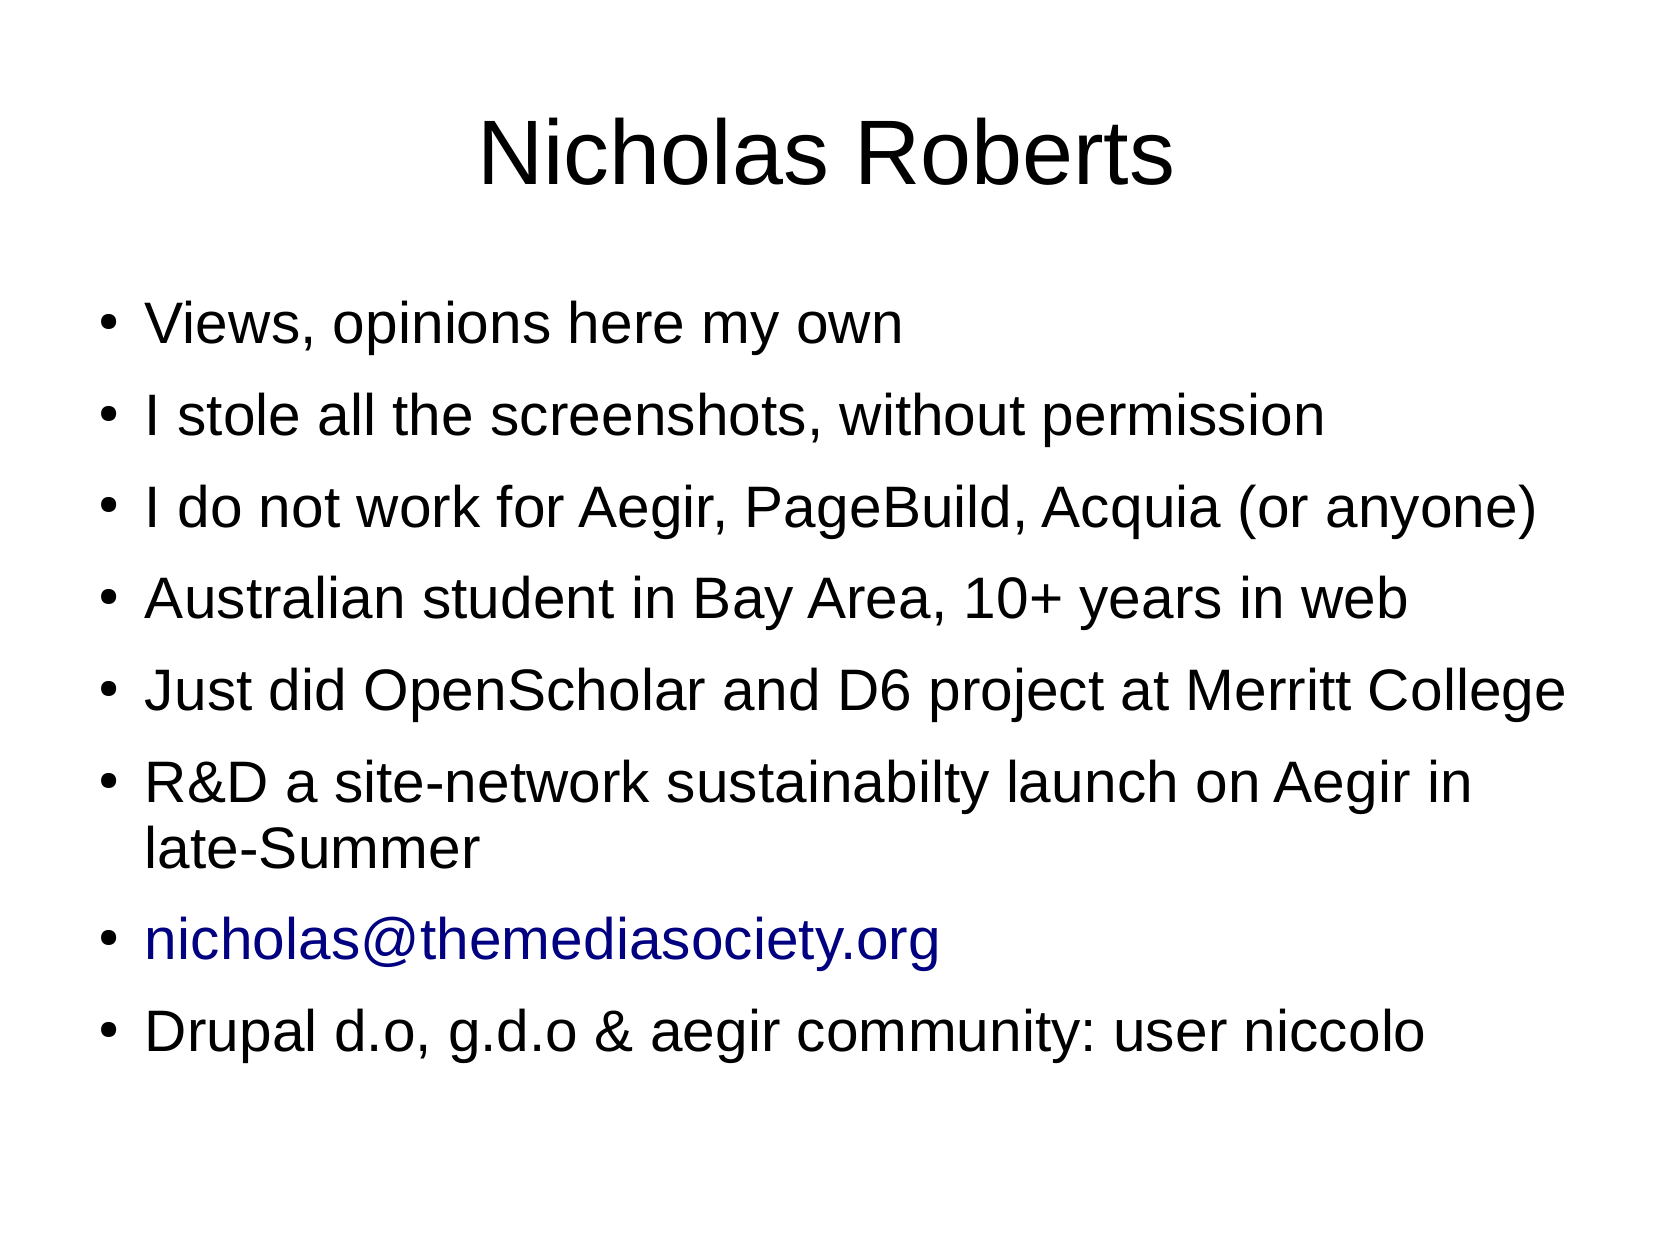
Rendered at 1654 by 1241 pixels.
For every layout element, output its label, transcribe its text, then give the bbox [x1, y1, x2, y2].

list Views, opinions here my own I stole all the screenshots, without permission I do not work for Aegir, PageBuild, Acquia (or anyone) Australian student in Bay Area, 10+ years in web Just did OpenScholar and D6 project at Merritt College R&D a site-network sustainabilty launch on Aegir in late-Summer nicholas@themediasociety.org Drupal d.o, g.d.o & aegir community: user niccolo [82, 290, 1571, 1109]
title Nicholas Roberts [82, 49, 1571, 257]
